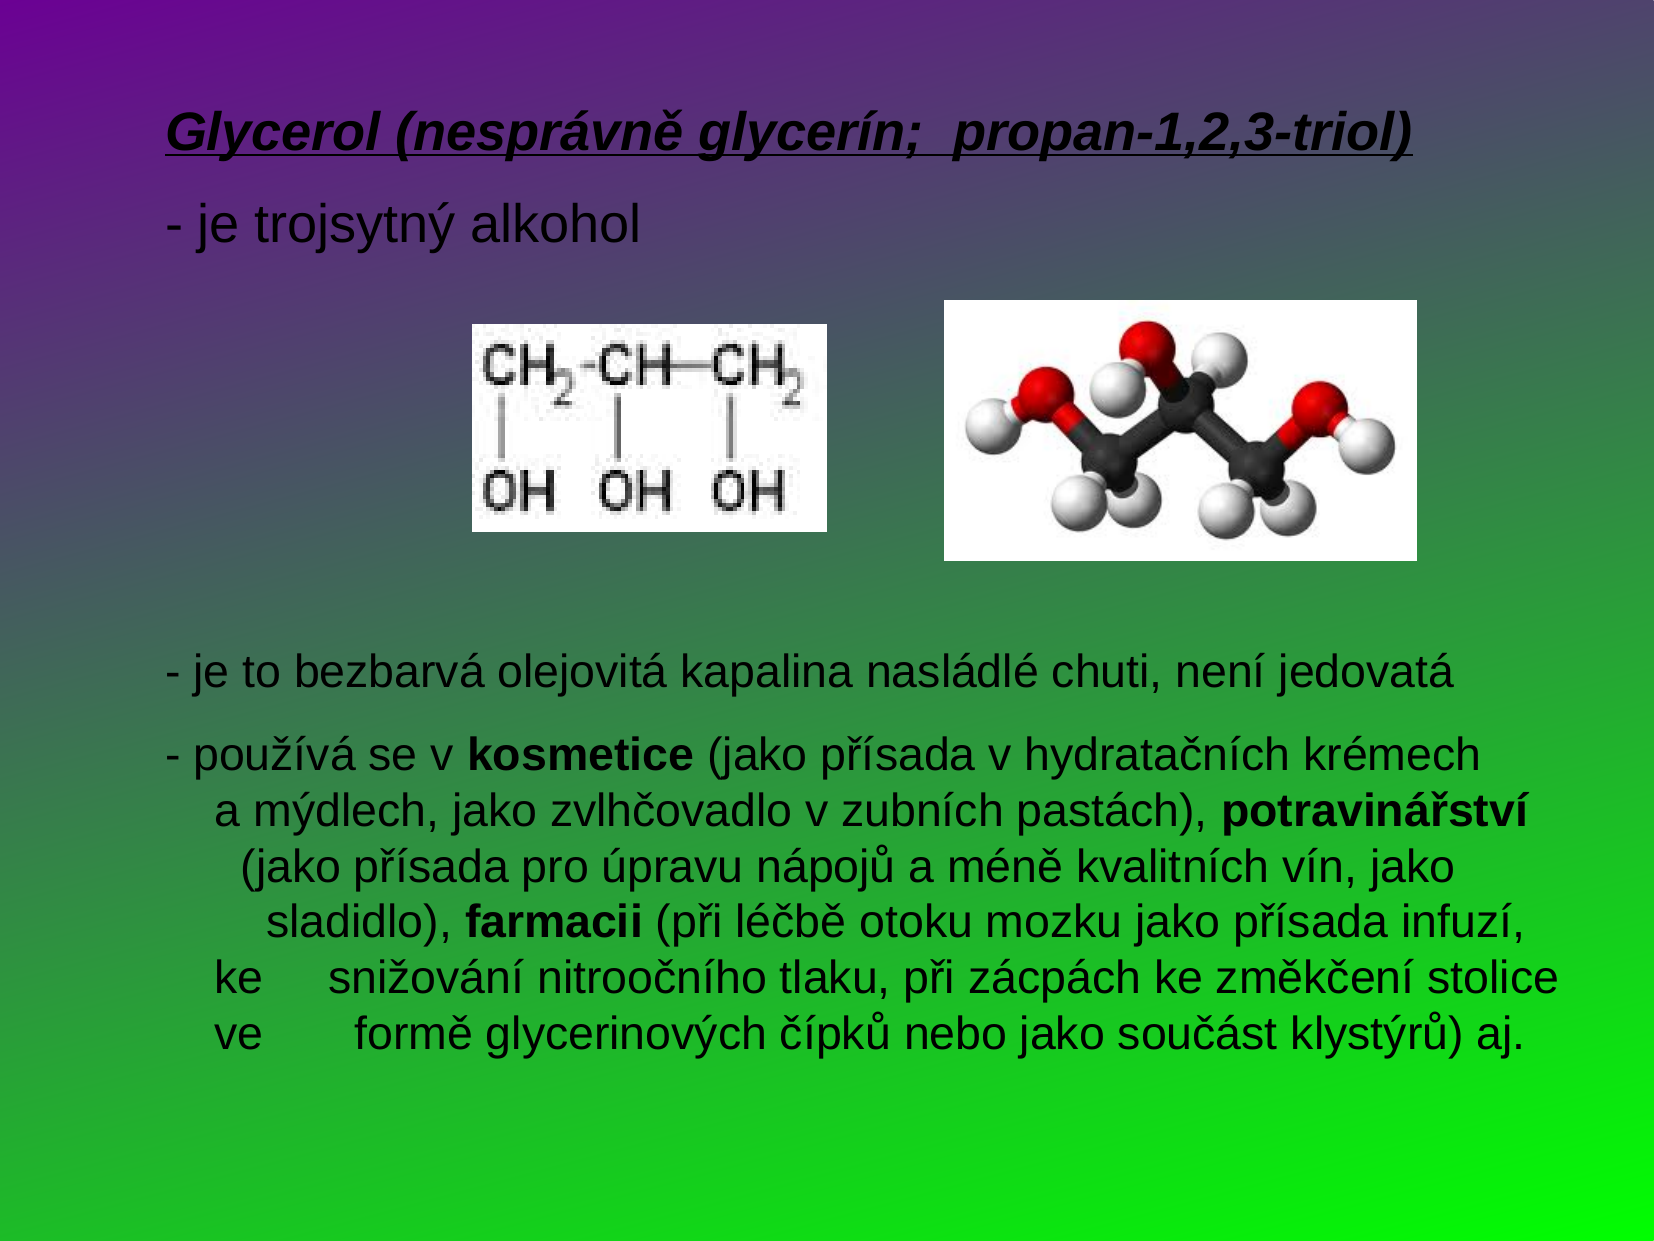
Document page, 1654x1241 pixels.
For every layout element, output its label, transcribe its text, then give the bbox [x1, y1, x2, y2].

list Glycerol (nesprávně glycerín; propan-1,2,3-triol) - je trojsytný alkohol - je to bezbarvá olejovitá kapalina nasládlé chuti, není jedovatá - používá se v kosmetice (jako přísada v hydratačních krémech a mýdlech, jako zvlhčovadlo v zubních pastách), potravinářství (jako přísada pro úpravu nápojů a méně kvalitních vín, jako sladidlo), farmacii (při léčbě otoku mozku jako přísada infuzí, ke snižování nitroočního tlaku, při zácpách ke změkčení stolice ve formě glycerinových čípků nebo jako součást klystýrů) aj. [82, 96, 1571, 1078]
picture [944, 300, 1417, 562]
picture [472, 324, 827, 532]
